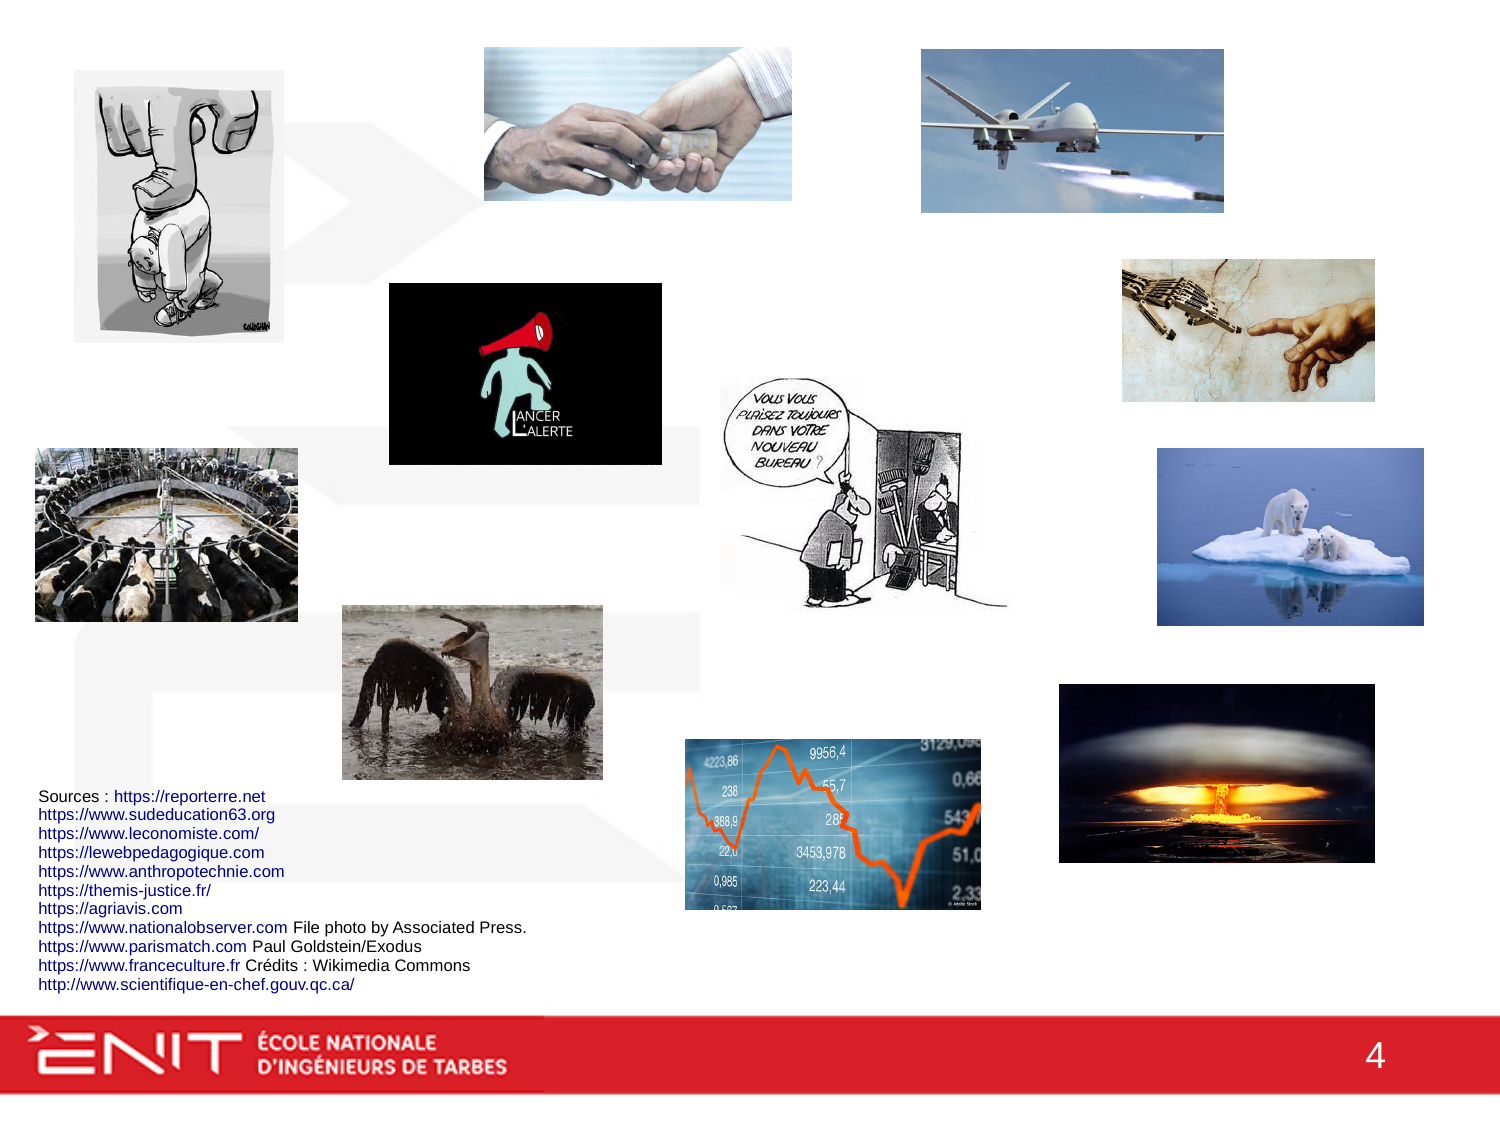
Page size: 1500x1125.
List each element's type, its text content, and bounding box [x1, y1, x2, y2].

text_box <numéro> [1350, 1027, 1500, 1098]
picture [0, 0, 1500, 1125]
text_box Sources : https://reporterre.net https://www.sudeducation63.org https://www.leconomiste.com/ https://lewebpedagogique.com https://www.anthropotechnie.com https://themis-justice.fr/ https://agriavis.com https://www.nationalobserver.com File photo by Associated Press. https://www.parismatch.com Paul Goldstein/Exodus https://www.franceculture.fr Crédits : Wikimedia Commons http://www.scientifique-en-chef.gouv.qc.ca/ [23, 779, 1016, 1001]
